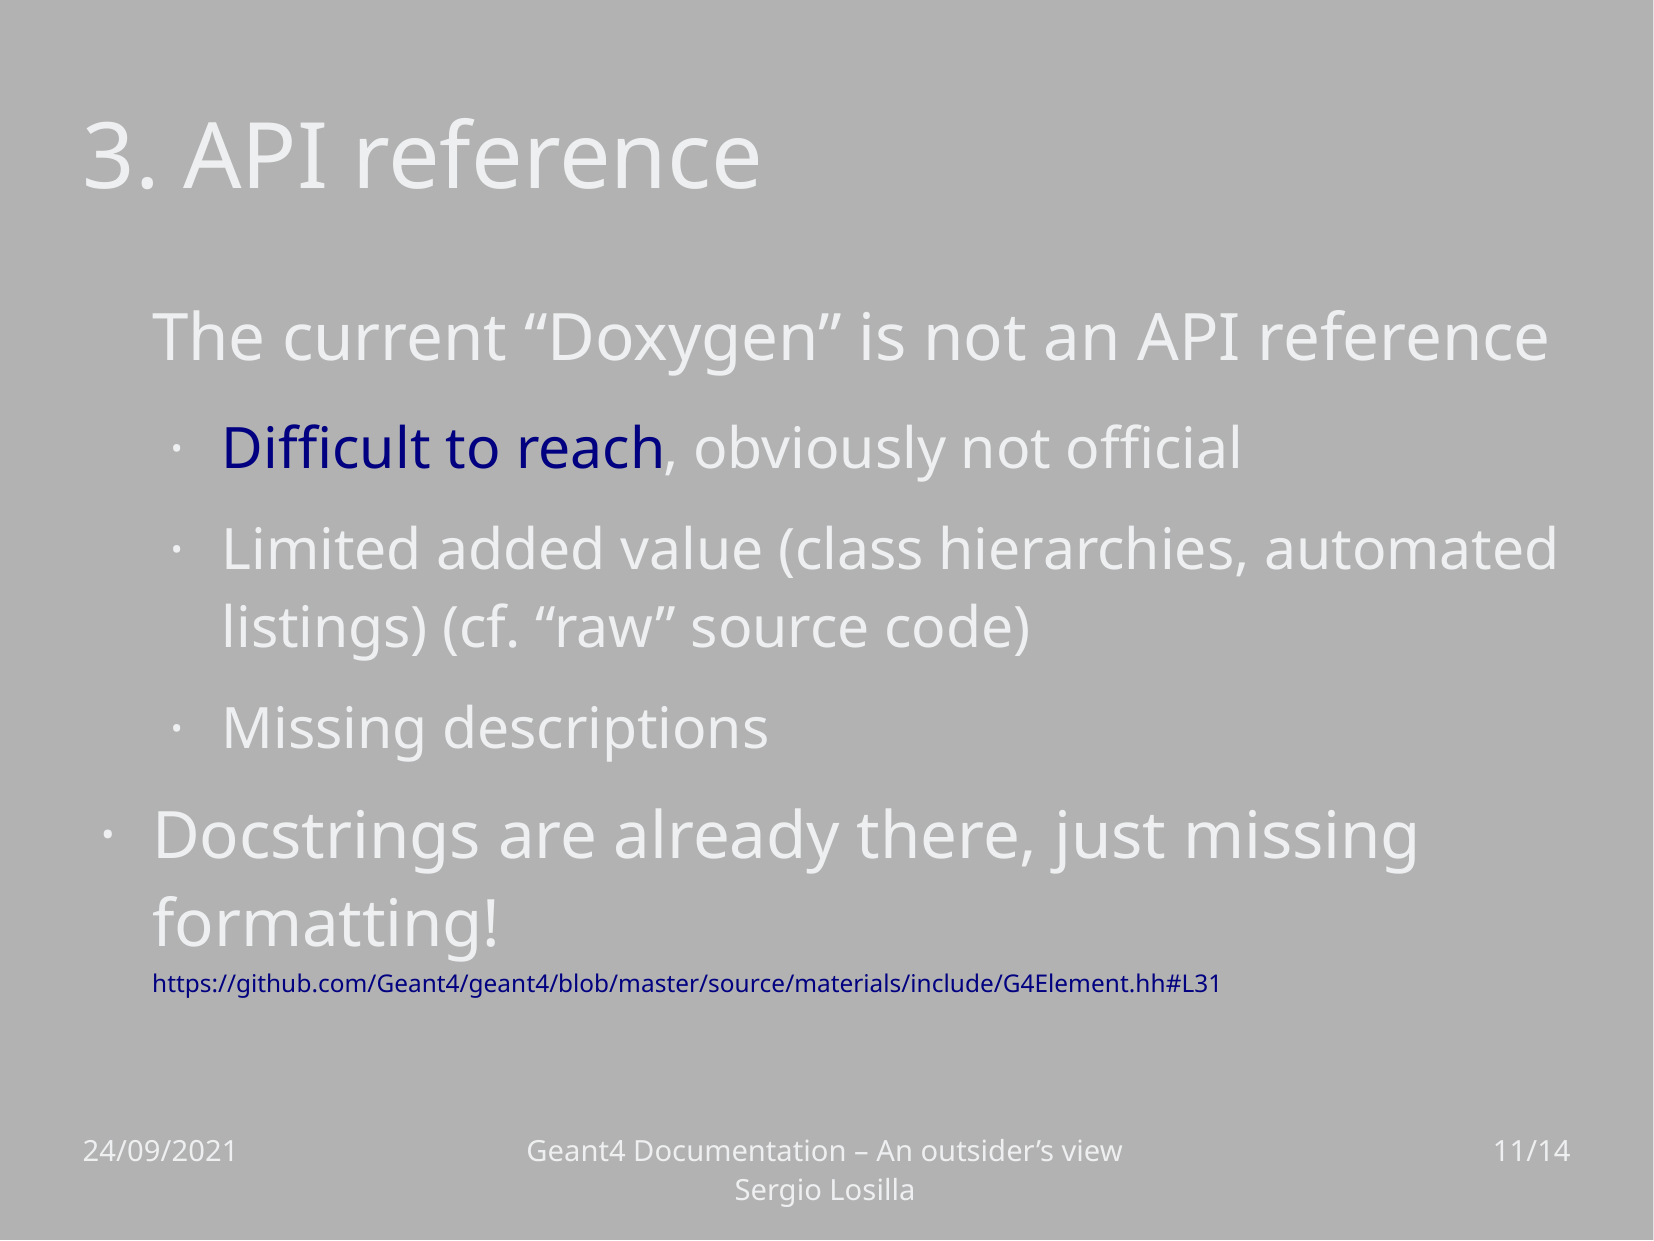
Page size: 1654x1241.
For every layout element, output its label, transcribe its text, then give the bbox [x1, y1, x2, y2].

title 3. API reference [82, 49, 1571, 257]
list The current “Doxygen” is not an API reference Difficult to reach, obviously not official Limited added value (class hierarchies, automated listings) (cf. “raw” source code) Missing descriptions Docstrings are already there, just missing formatting! https://github.com/Geant4/geant4/blob/master/source/materials/include/G4Element.hh#L31 [82, 290, 1571, 1010]
